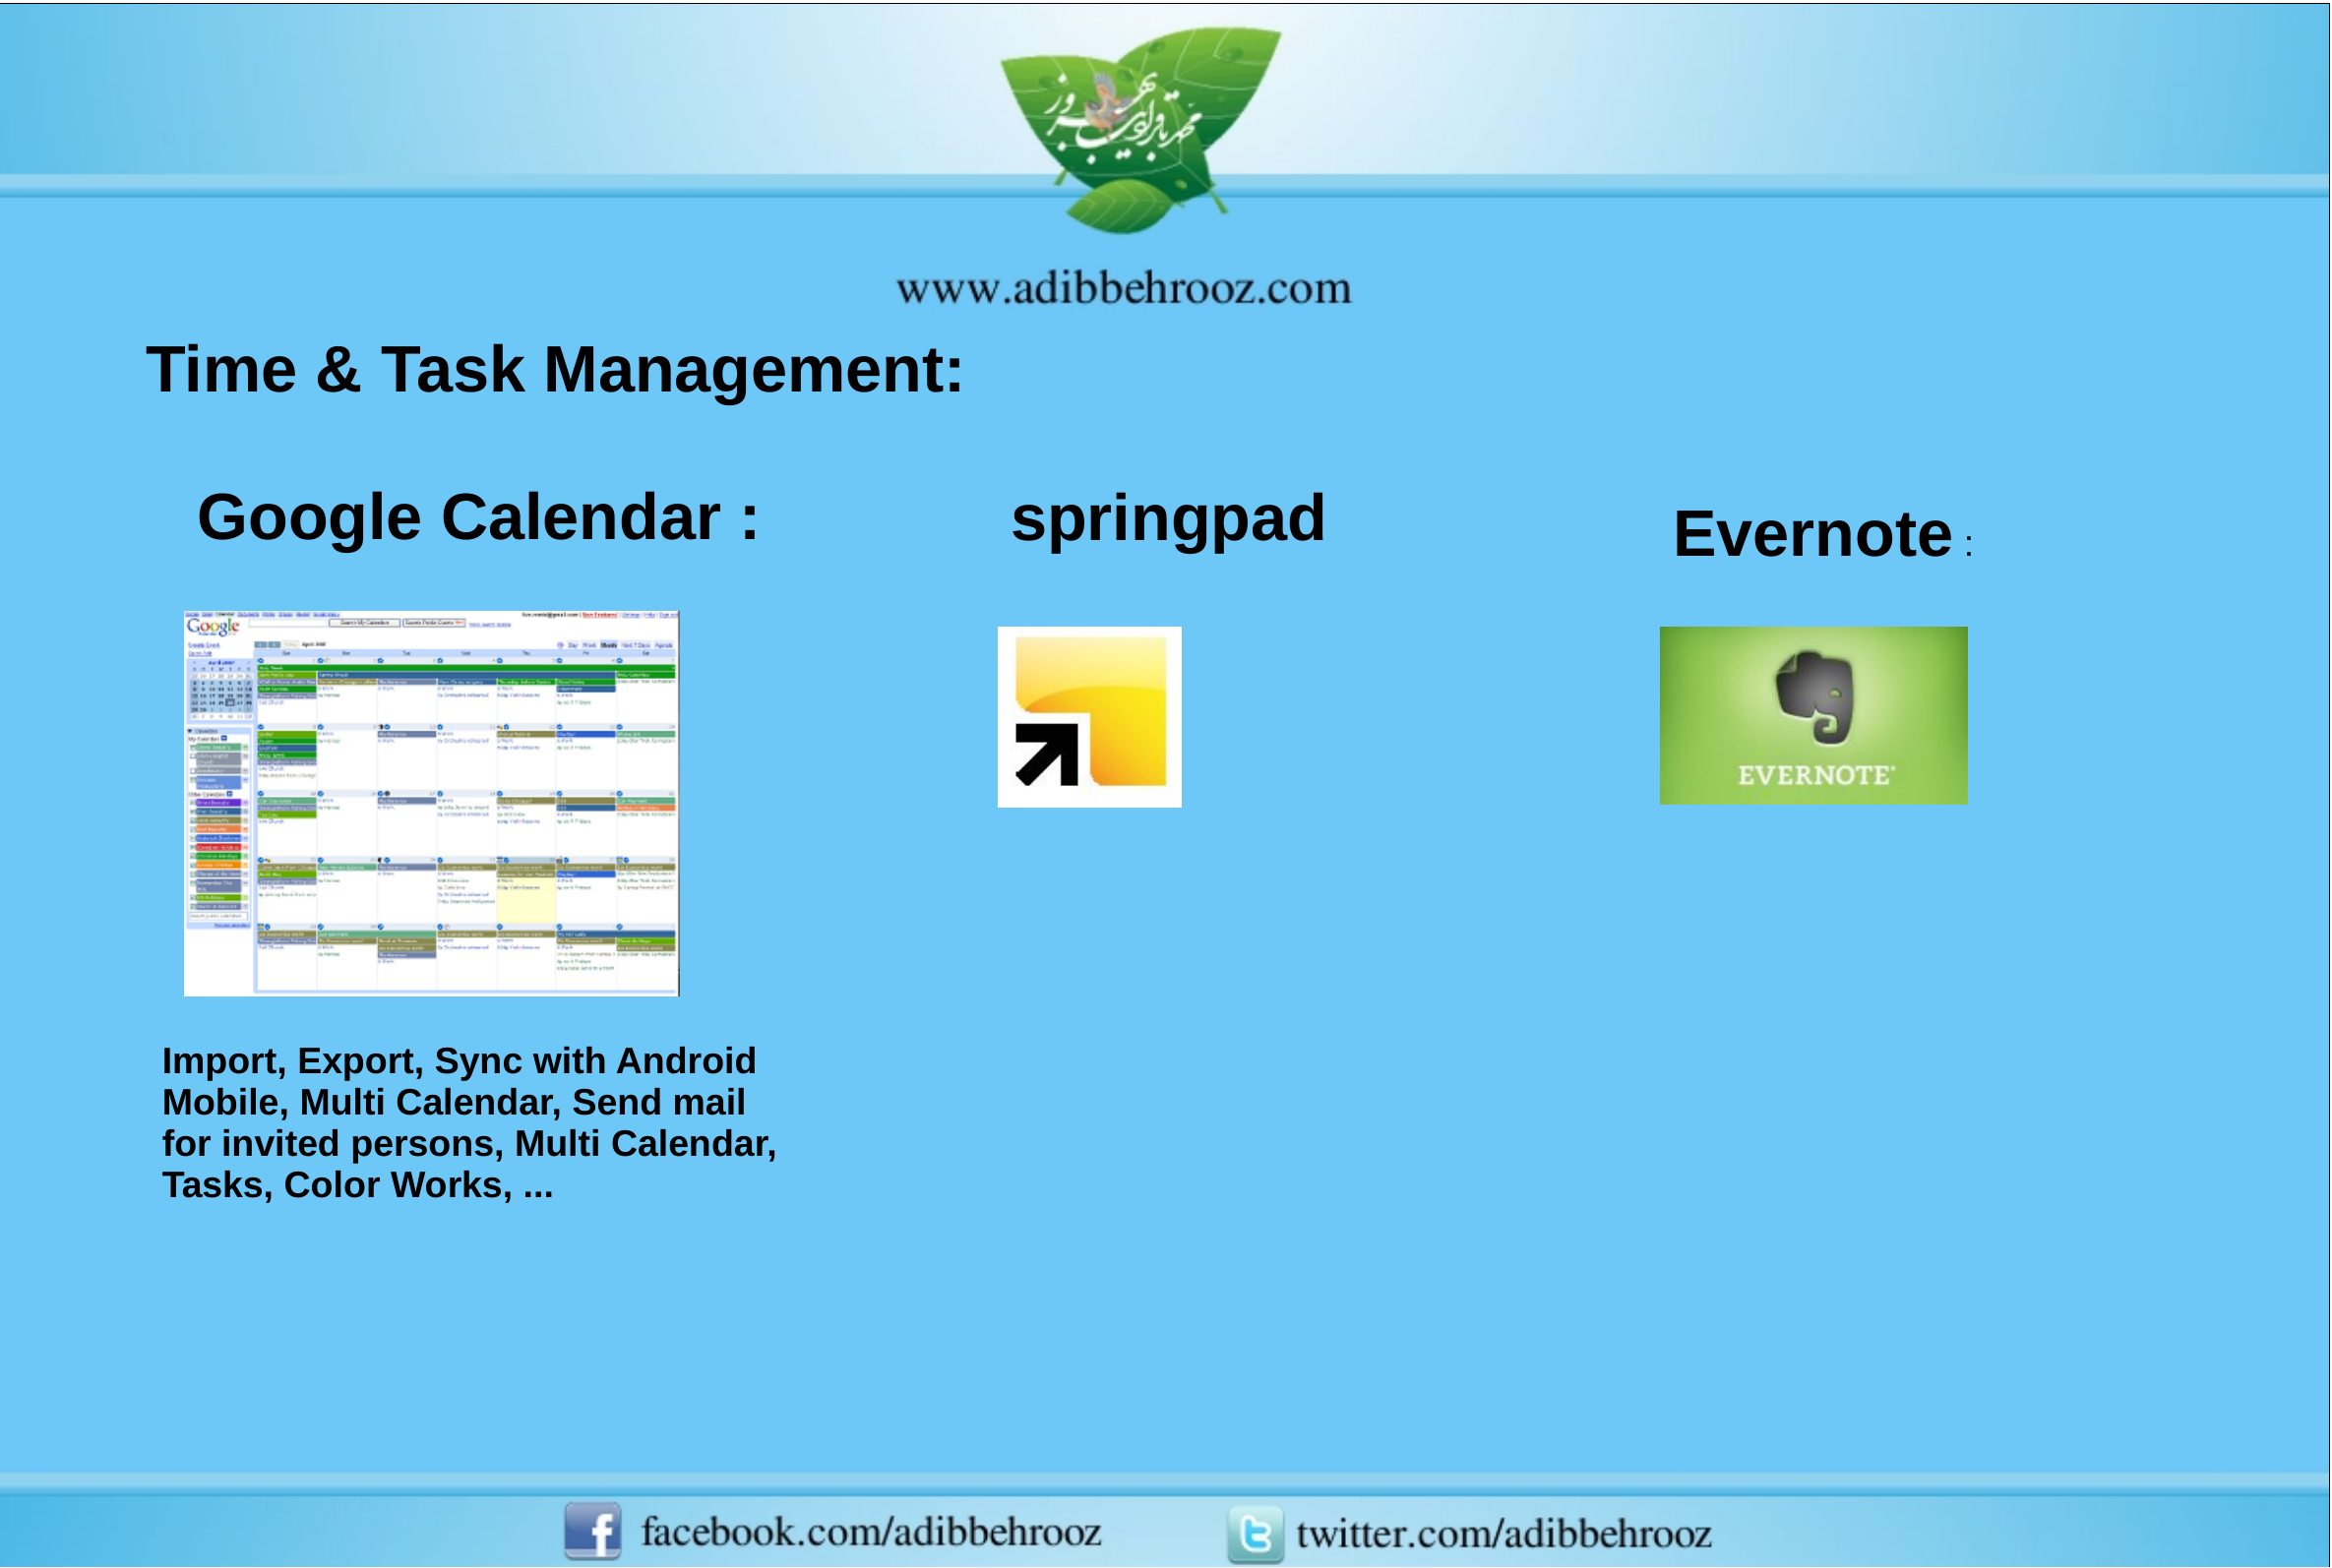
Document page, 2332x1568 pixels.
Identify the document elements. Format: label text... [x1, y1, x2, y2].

subtitle Time & Task Management: [42, 332, 1071, 480]
text_box Import, Export, Sync with Android Mobile, Multi Calendar, Send mail for invited persons, Multi Calendar, Tasks, Color Works, ... [148, 1033, 804, 1438]
text_box springpad [996, 473, 1440, 585]
picture [0, 3, 2330, 1567]
text_box Evernote : [1658, 489, 2039, 578]
text_box Google Calendar : [148, 480, 813, 701]
